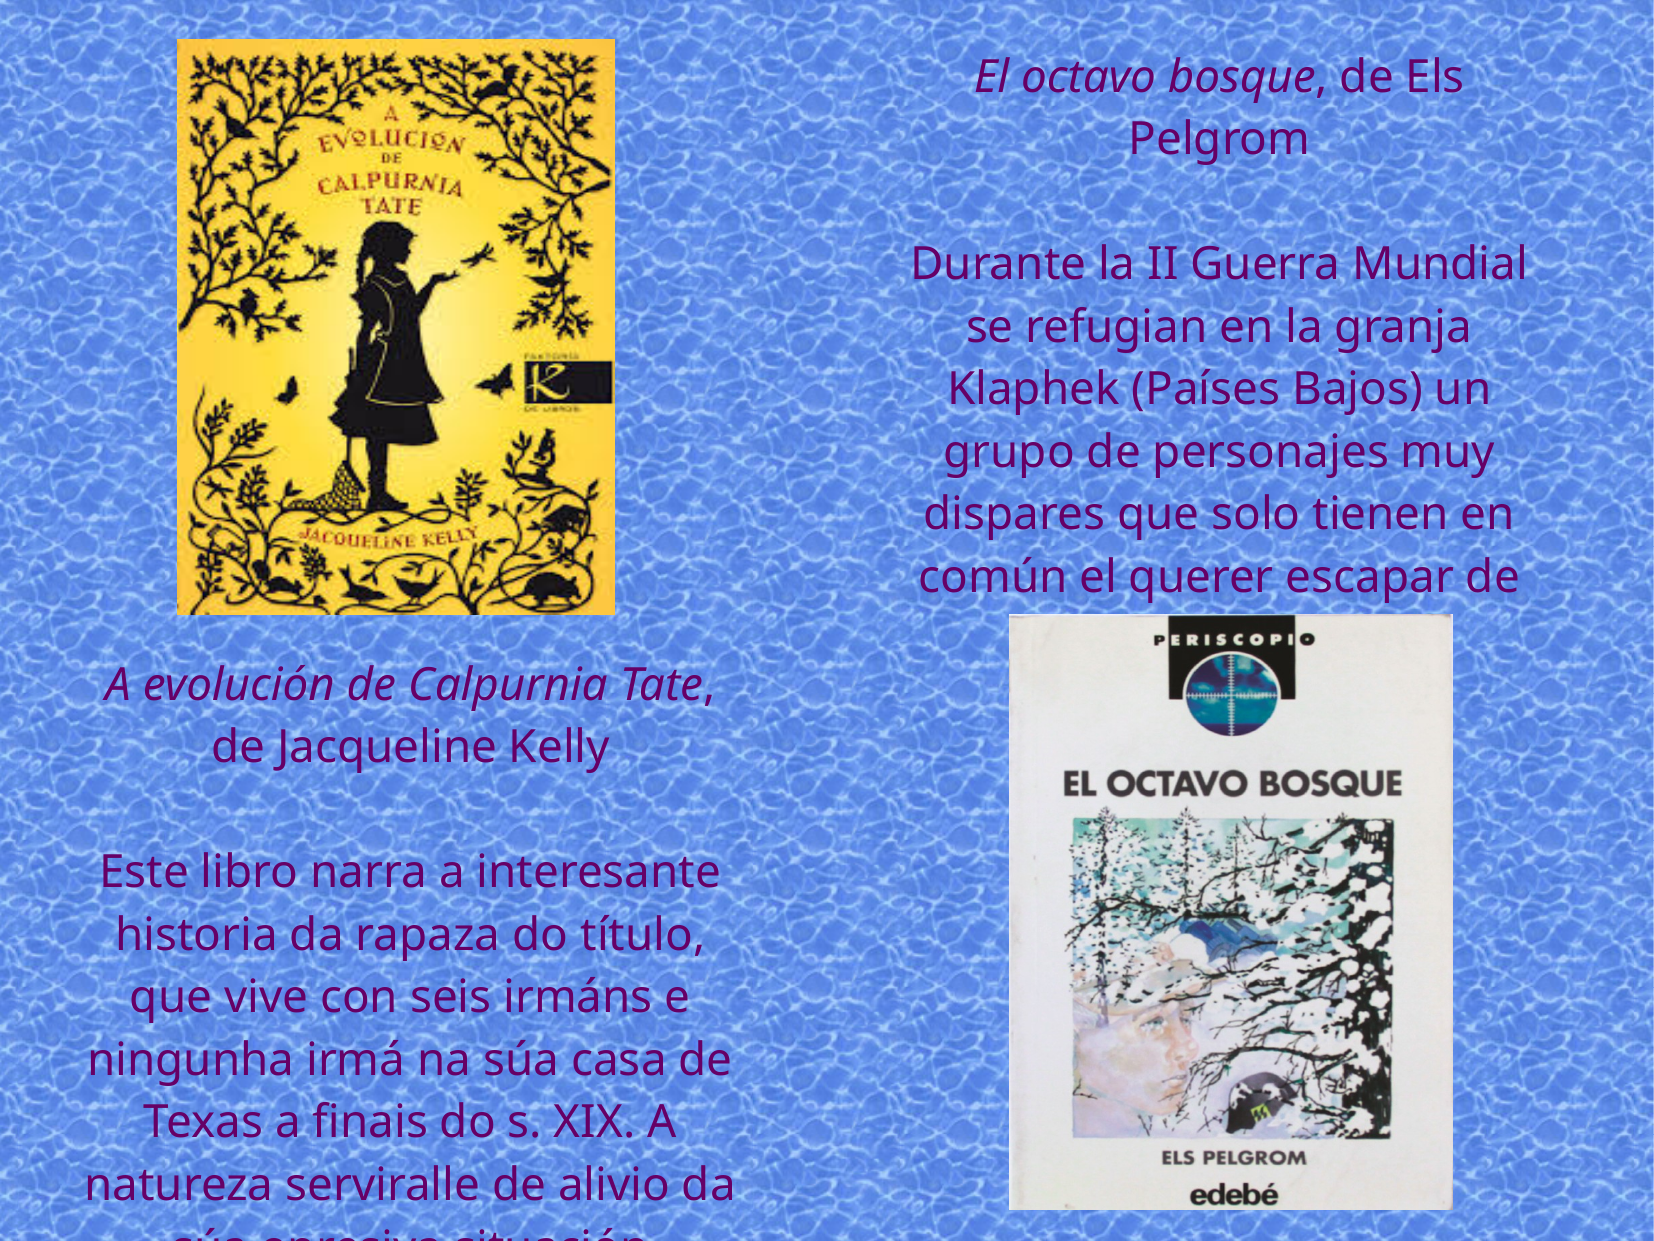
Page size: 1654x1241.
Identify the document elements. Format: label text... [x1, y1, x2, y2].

text_box A evolución de Calpurnia Tate, de Jacqueline Kelly Este libro narra a interesante historia da rapaza do título, que vive con seis irmáns e ningunha irmá na súa casa de Texas a finais do s. XIX. A natureza serviralle de alivio da súa opresiva situación [59, 643, 762, 1241]
text_box El octavo bosque, de Els Pelgrom Durante la II Guerra Mundial se refugian en la granja Klaphek (Países Bajos) un grupo de personajes muy dispares que solo tienen en común el querer escapar de la guerra [879, 35, 1560, 584]
picture [0, 0, 1654, 1241]
